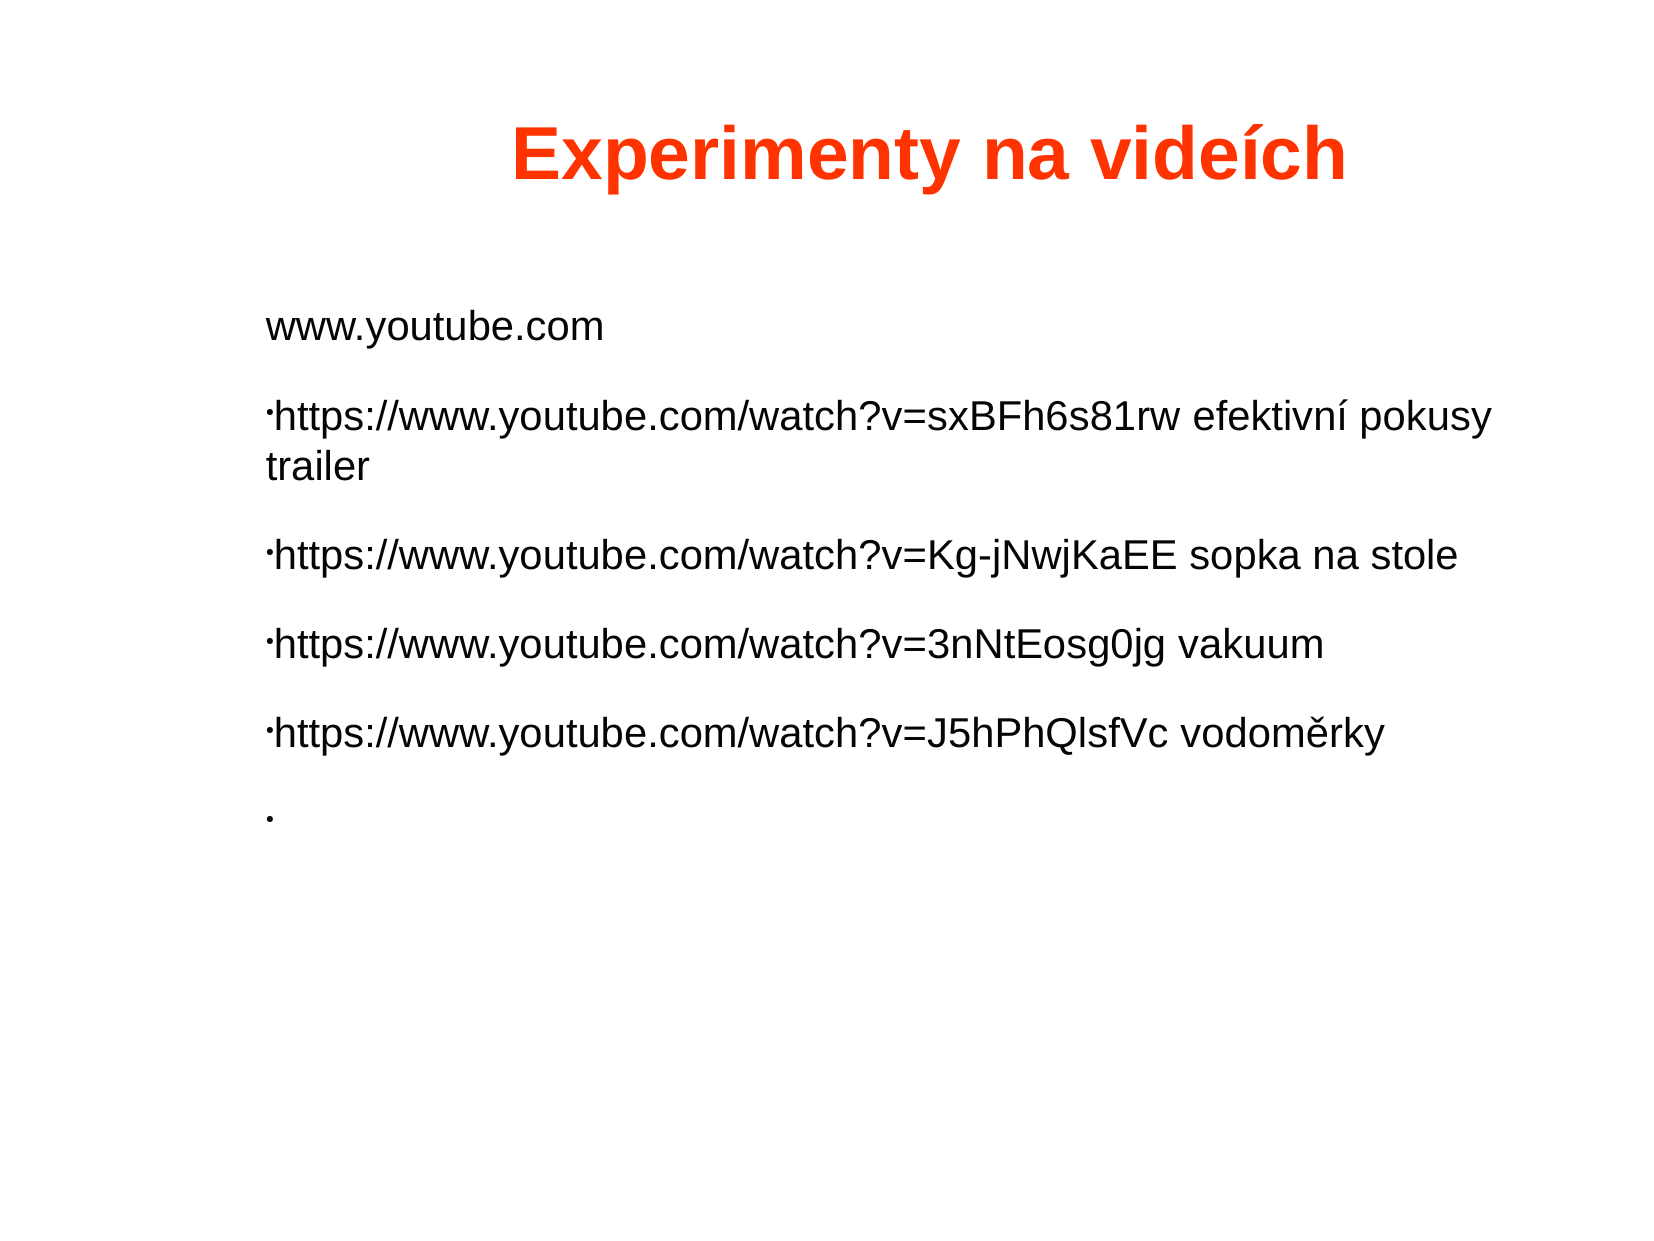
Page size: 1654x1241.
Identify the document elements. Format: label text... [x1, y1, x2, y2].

list www.youtube.com https://www.youtube.com/watch?v=sxBFh6s81rw efektivní pokusy trailer https://www.youtube.com/watch?v=Kg-jNwjKaEE sopka na stole https://www.youtube.com/watch?v=3nNtEosg0jg vakuum https://www.youtube.com/watch?v=J5hPhQlsfVc vodoměrky [265, 299, 1595, 1019]
title Experimenty na videích [265, 104, 1595, 196]
